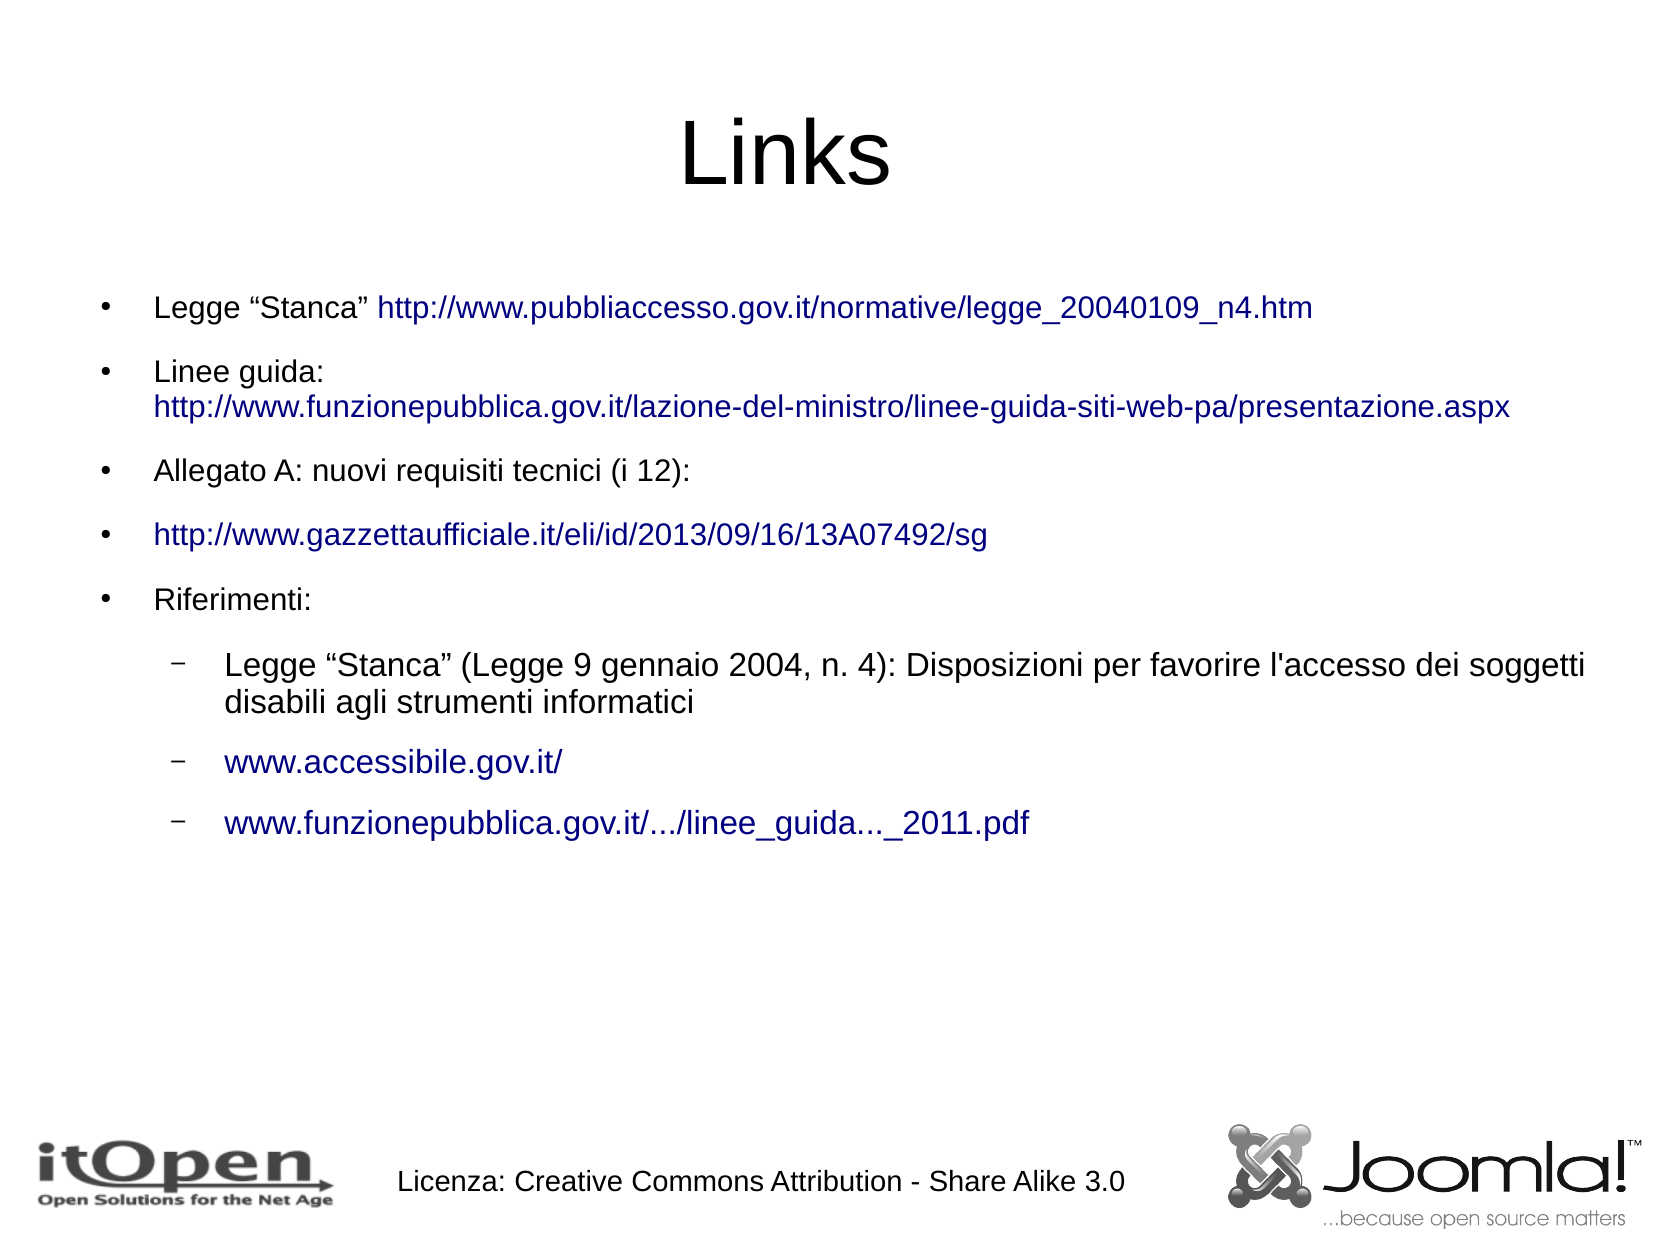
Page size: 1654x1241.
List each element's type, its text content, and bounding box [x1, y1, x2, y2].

list Legge “Stanca” http://www.pubbliaccesso.gov.it/normative/legge_20040109_n4.htm Linee guida: http://www.funzionepubblica.gov.it/lazione-del-ministro/linee-guida-siti-web-pa/presentazione.aspx Allegato A: nuovi requisiti tecnici (i 12): http://www.gazzettaufficiale.it/eli/id/2013/09/16/13A07492/sg Riferimenti: Legge “Stanca” (Legge 9 gennaio 2004, n. 4): Disposizioni per favorire l'accesso dei soggetti disabili agli strumenti informatici www.accessibile.gov.it/ www.funzionepubblica.gov.it/.../linee_guida..._2011.pdf [82, 290, 1630, 1010]
title Links [41, 49, 1530, 257]
